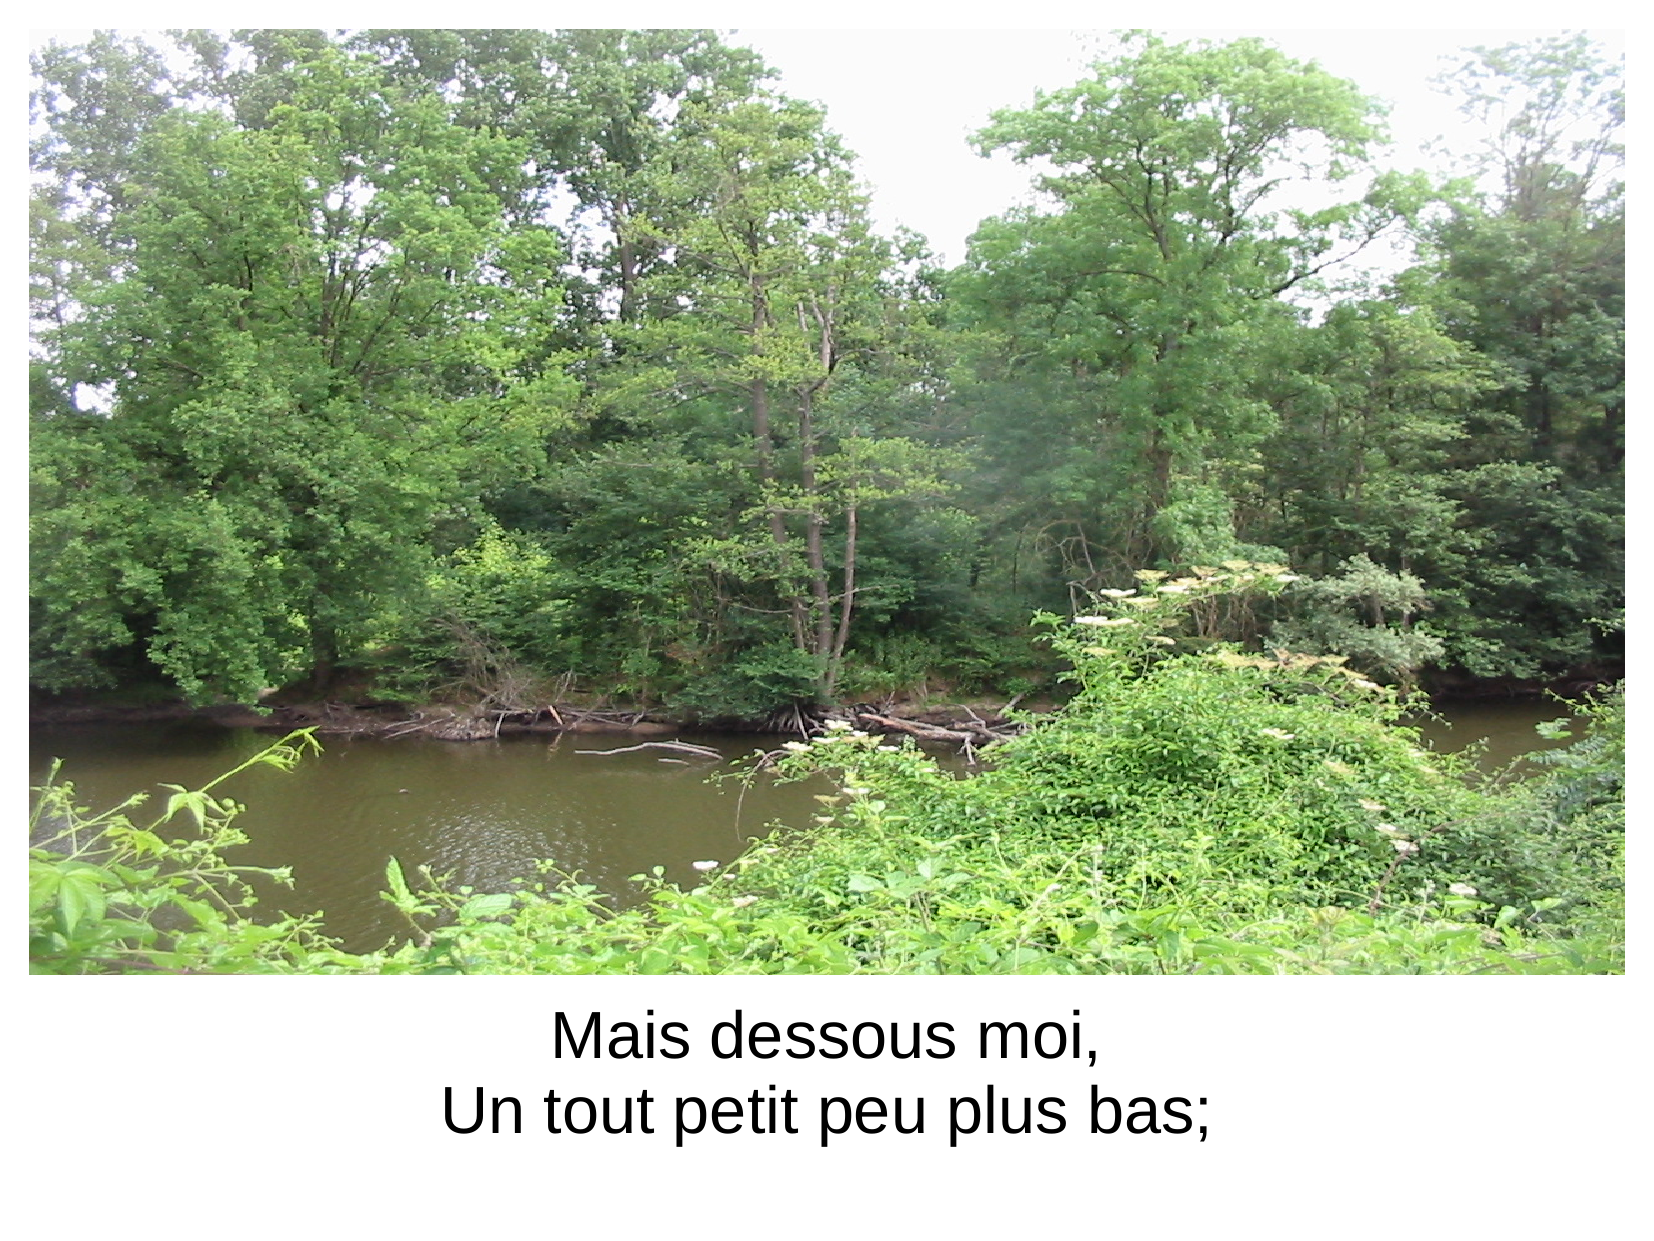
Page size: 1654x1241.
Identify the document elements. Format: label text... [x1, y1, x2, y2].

picture [29, 29, 1625, 975]
subtitle Mais dessous moi, Un tout petit peu plus bas; [82, 975, 1571, 1149]
